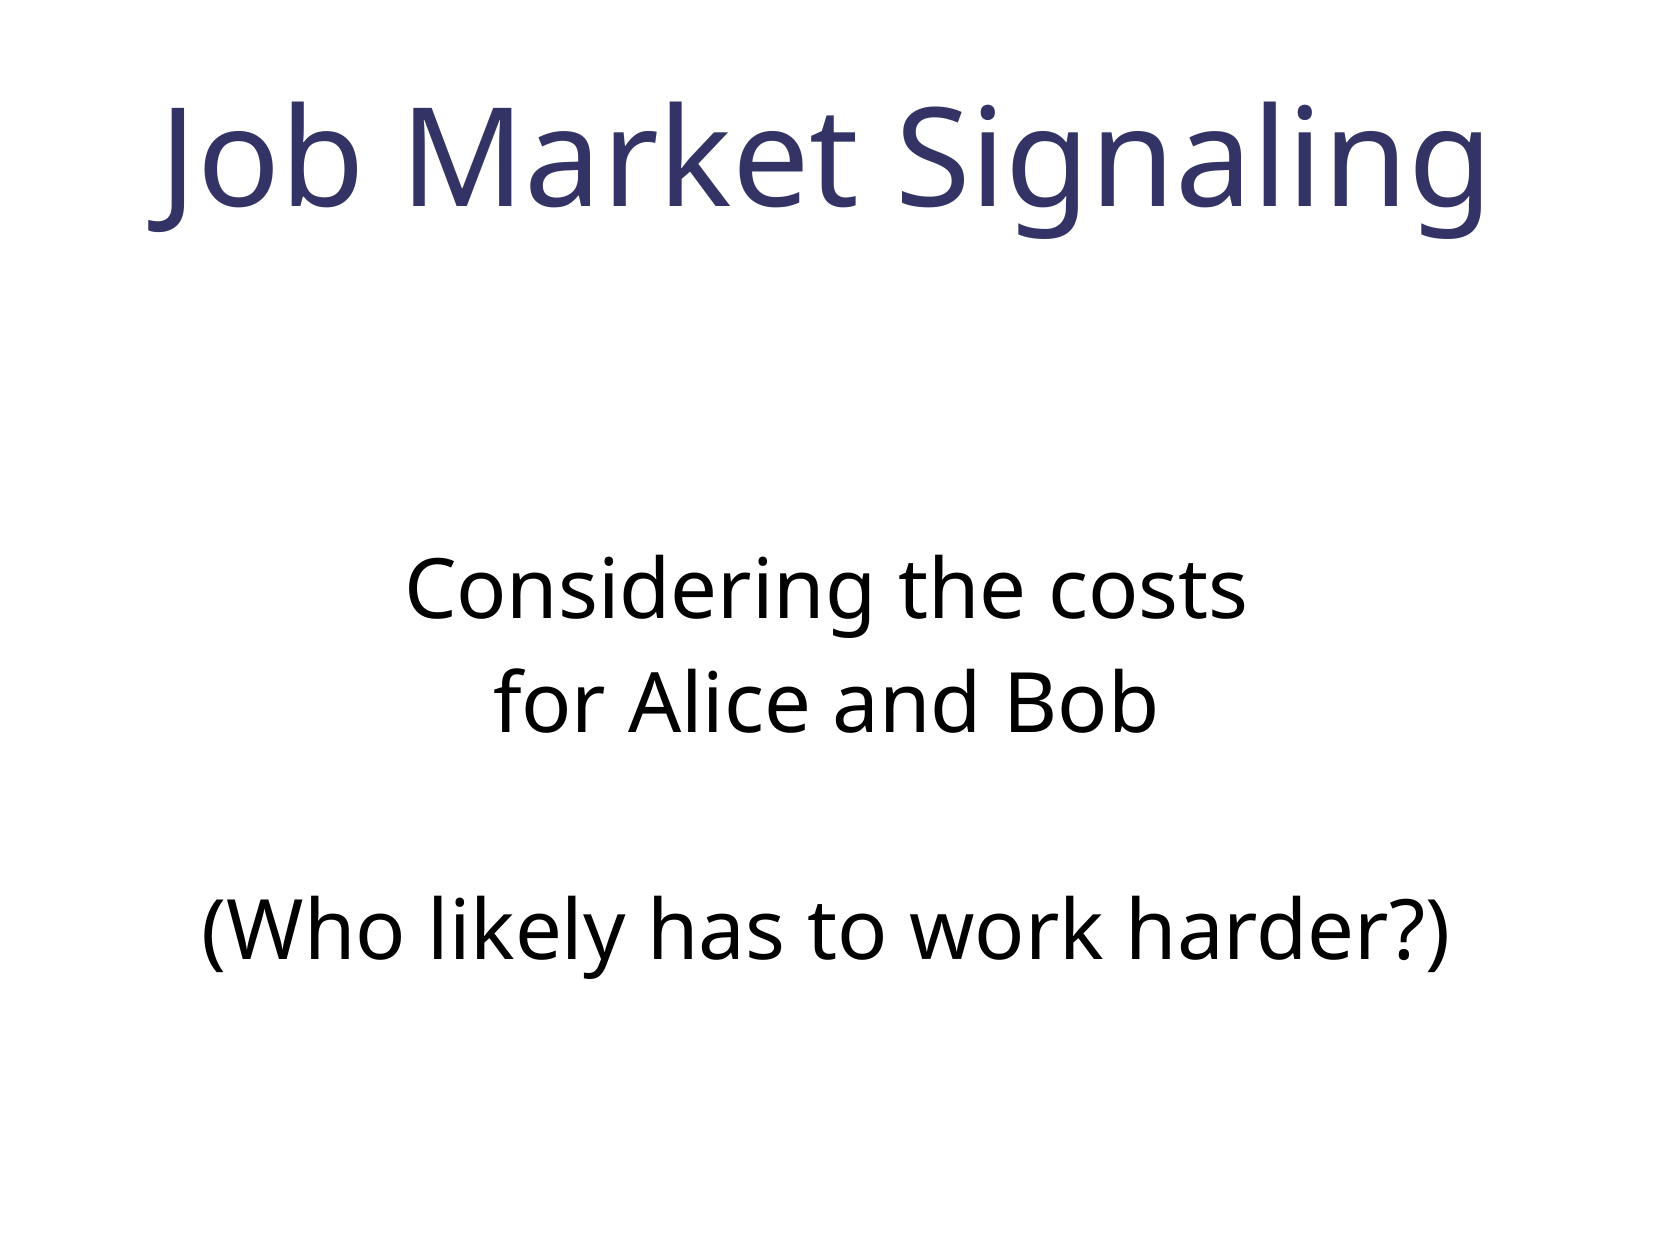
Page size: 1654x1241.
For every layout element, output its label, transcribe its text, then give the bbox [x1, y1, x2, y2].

subtitle Considering the costs for Alice and Bob (Who likely has to work harder?) [82, 412, 1571, 1102]
title Job Market Signaling [82, 56, 1571, 250]
